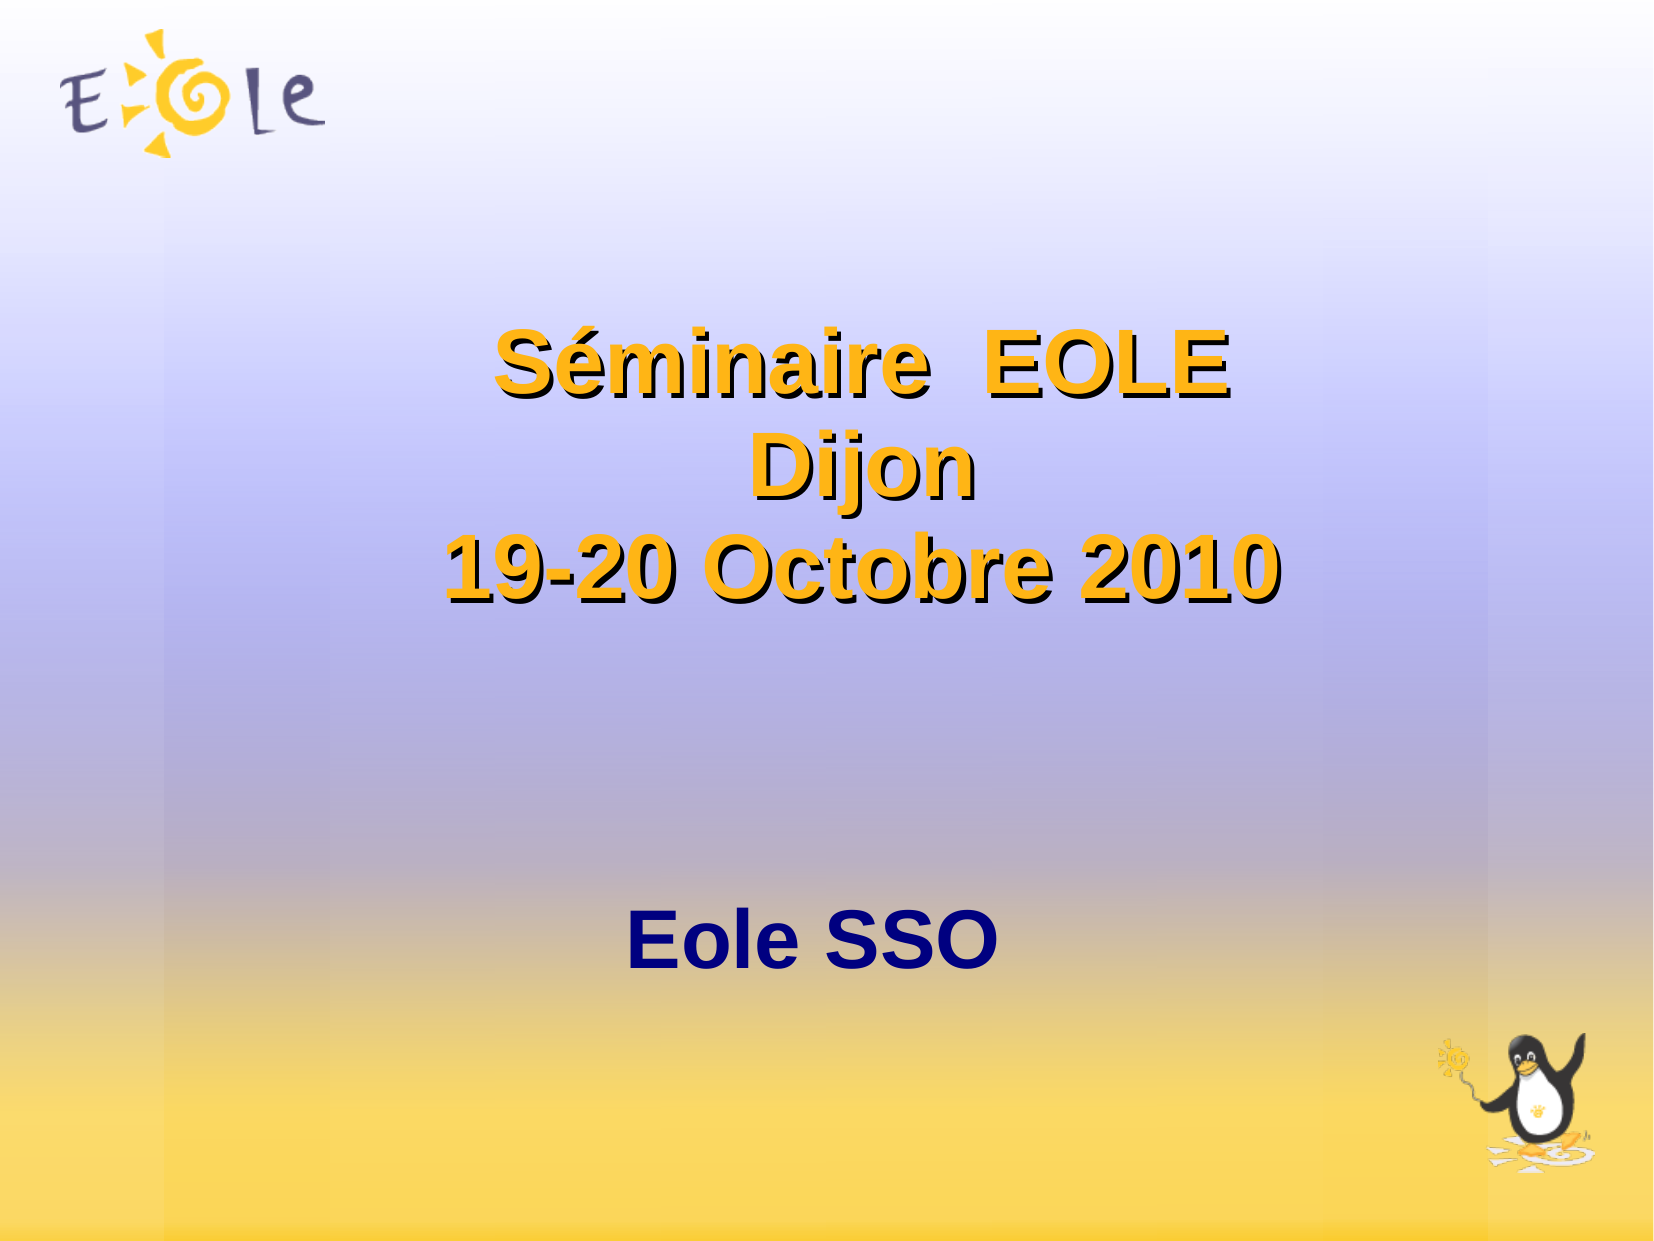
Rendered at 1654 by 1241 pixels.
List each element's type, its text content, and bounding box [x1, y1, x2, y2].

picture [0, 0, 1654, 1241]
text_box Eole SSO [610, 885, 1016, 1008]
title Séminaire EOLE Dijon 19-20 Octobre 2010 [118, 191, 1607, 739]
